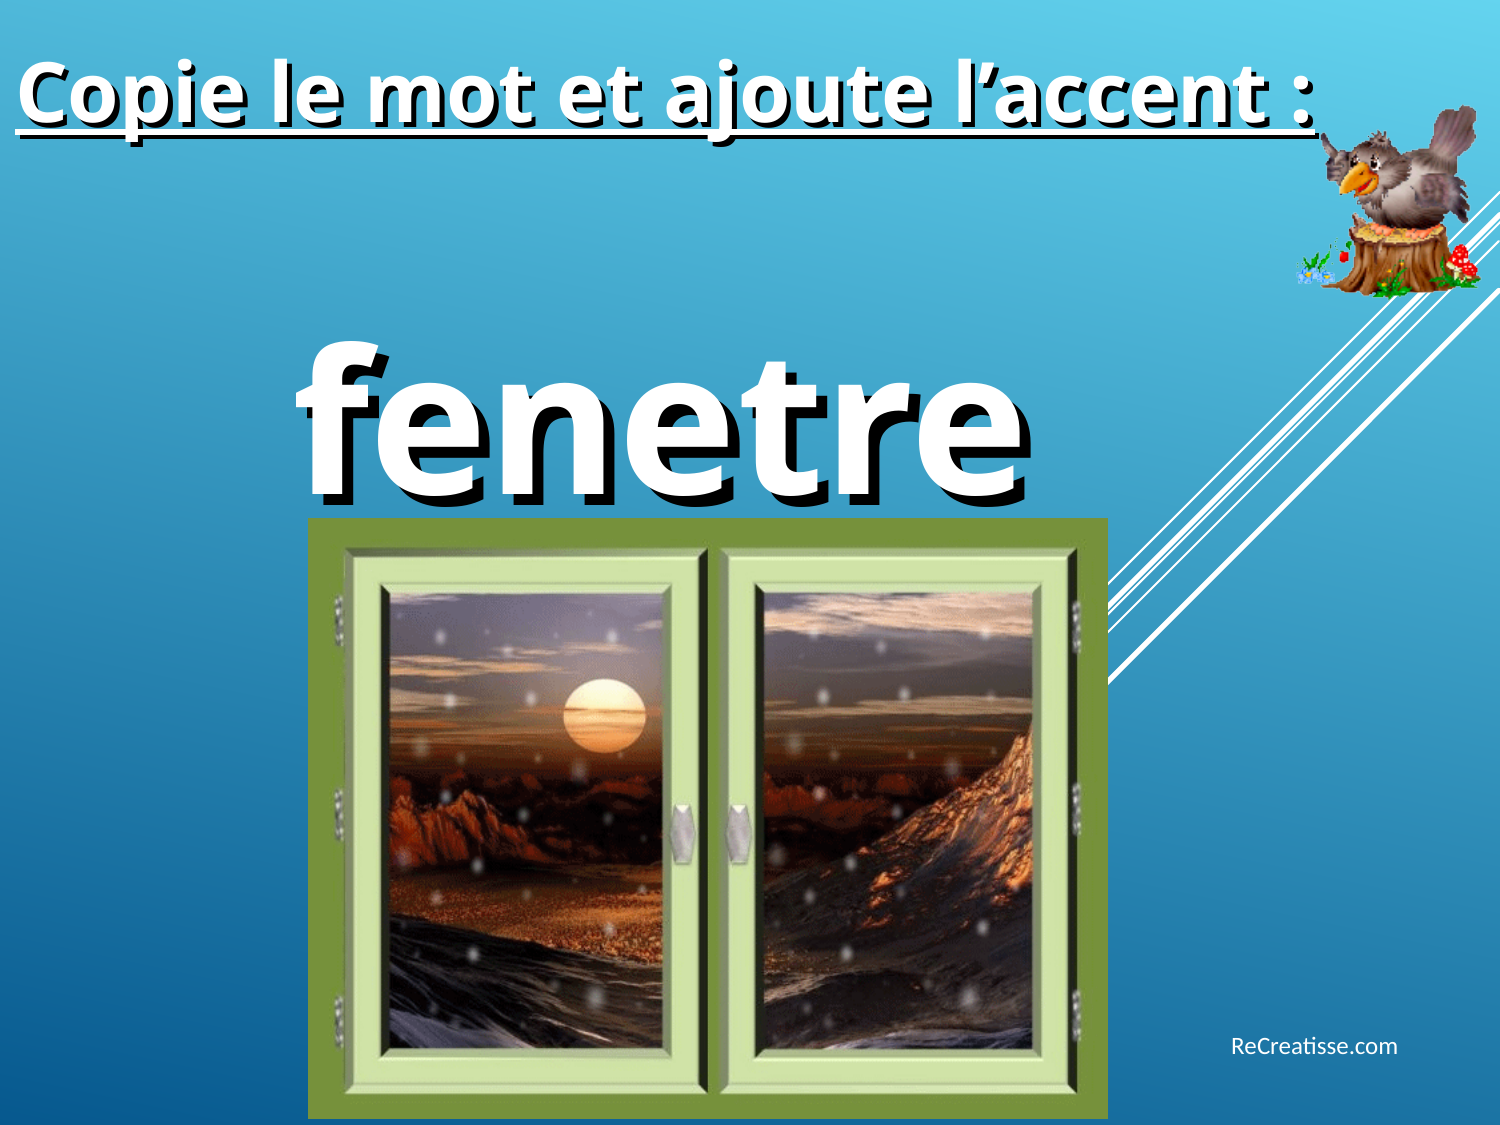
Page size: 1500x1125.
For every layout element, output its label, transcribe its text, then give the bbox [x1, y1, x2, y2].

text_box Copie le mot et ajoute l’accent : [143, 139, 715, 147]
text_box Copie le mot et ajoute l’accent : [0, 32, 1330, 147]
picture [308, 518, 1108, 1119]
text_box Copie le mot et ajoute l’accent : [726, 139, 1272, 147]
text_box fenetre [277, 287, 1045, 542]
text_box ReCreatisse.com [1216, 1022, 1414, 1067]
picture [1272, 81, 1500, 304]
